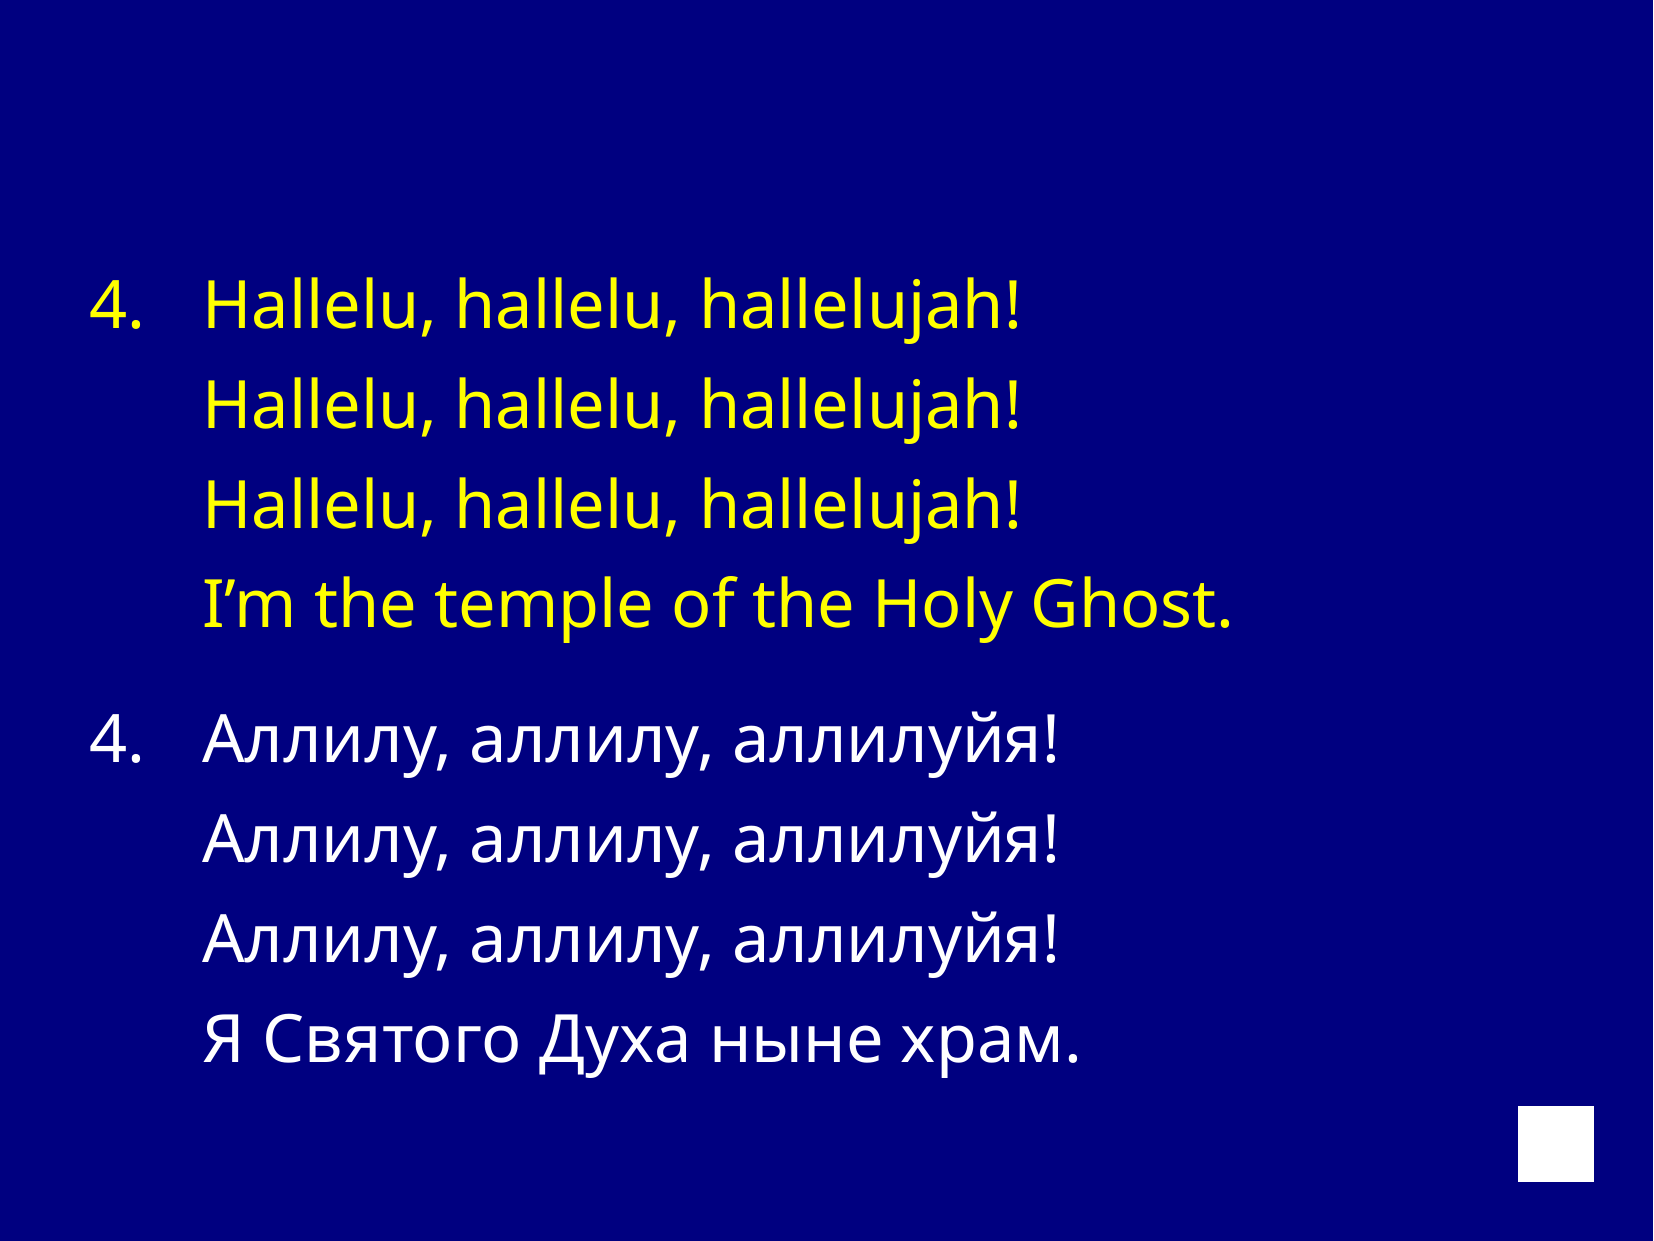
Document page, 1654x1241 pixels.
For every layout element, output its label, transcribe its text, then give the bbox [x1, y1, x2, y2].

text_box [1518, 1106, 1594, 1182]
text_box 4. Аллилу, аллилу, аллилуйя! Аллилу, аллилу, аллилуйя! Аллилу, аллилу, аллилуйя! Я Святого Духа ныне храм. [75, 675, 1576, 1163]
text_box 4. Hallelu, hallelu, hallelujah! Hallelu, hallelu, hallelujah! Hallelu, hallelu, hallelujah! I’m the temple of the Holy Ghost. [75, 150, 1576, 638]
